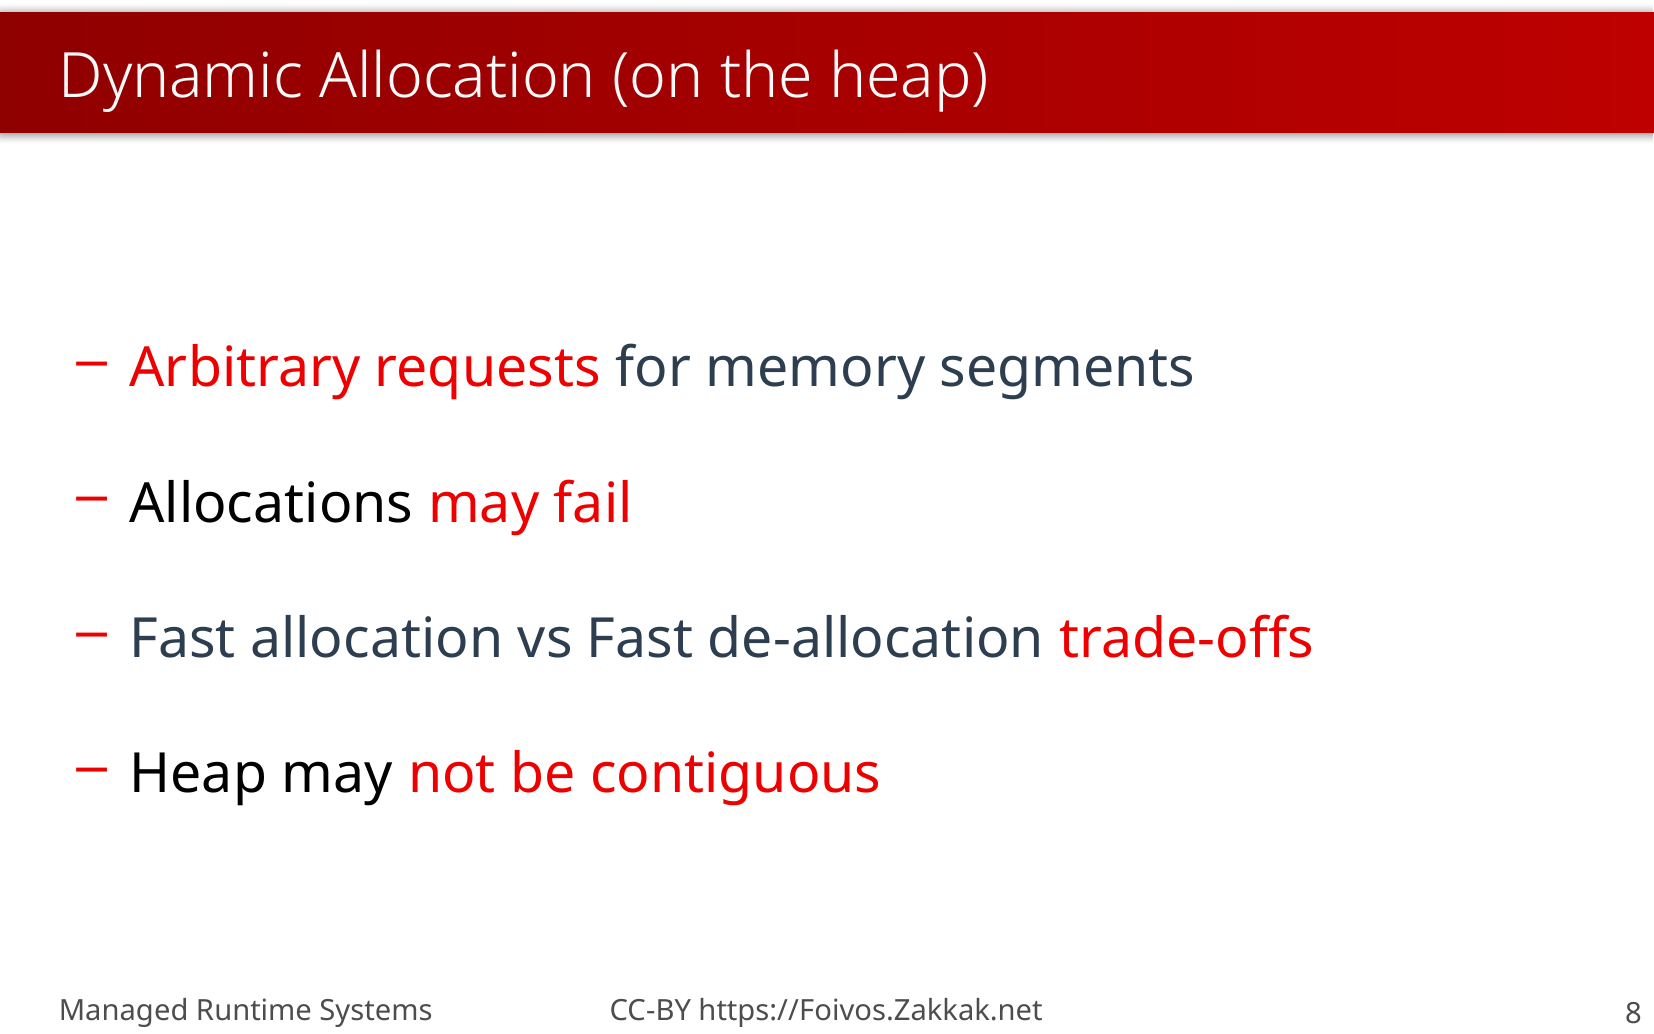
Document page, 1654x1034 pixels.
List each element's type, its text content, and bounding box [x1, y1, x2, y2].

list Arbitrary requests for memory segments Allocations may fail Fast allocation vs Fast de-allocation trade-offs Heap may not be contiguous [58, 176, 1594, 960]
title Dynamic Allocation (on the heap) [58, 7, 1329, 139]
